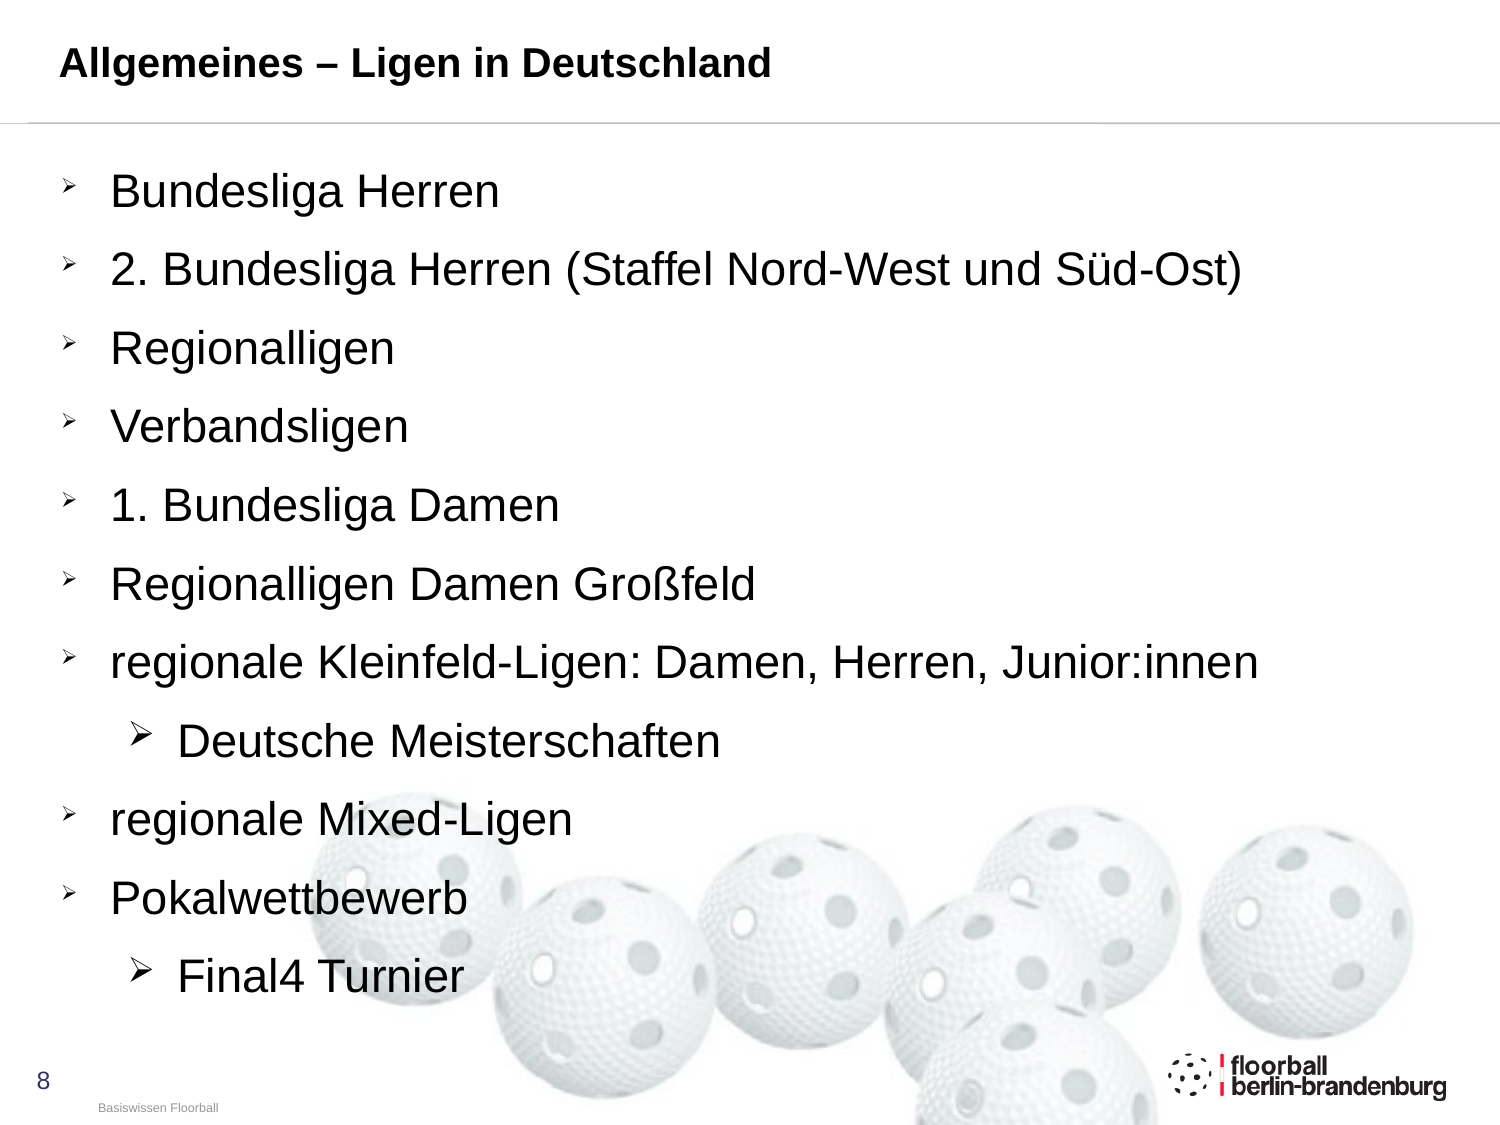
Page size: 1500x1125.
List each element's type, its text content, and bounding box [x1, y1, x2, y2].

text_box Allgemeines – Ligen in Deutschland [43, 28, 1466, 94]
picture [242, 355, 1483, 1125]
text_box Bundesliga Herren 2. Bundesliga Herren (Staffel Nord-West und Süd-Ost) Regionalligen Verbandsligen 1. Bundesliga Damen Regionalligen Damen Großfeld regionale Kleinfeld-Ligen: Damen, Herren, Junior:innen Deutsche Meisterschaften regionale Mixed-Ligen Pokalwettbewerb Final4 Turnier [29, 152, 1466, 1013]
